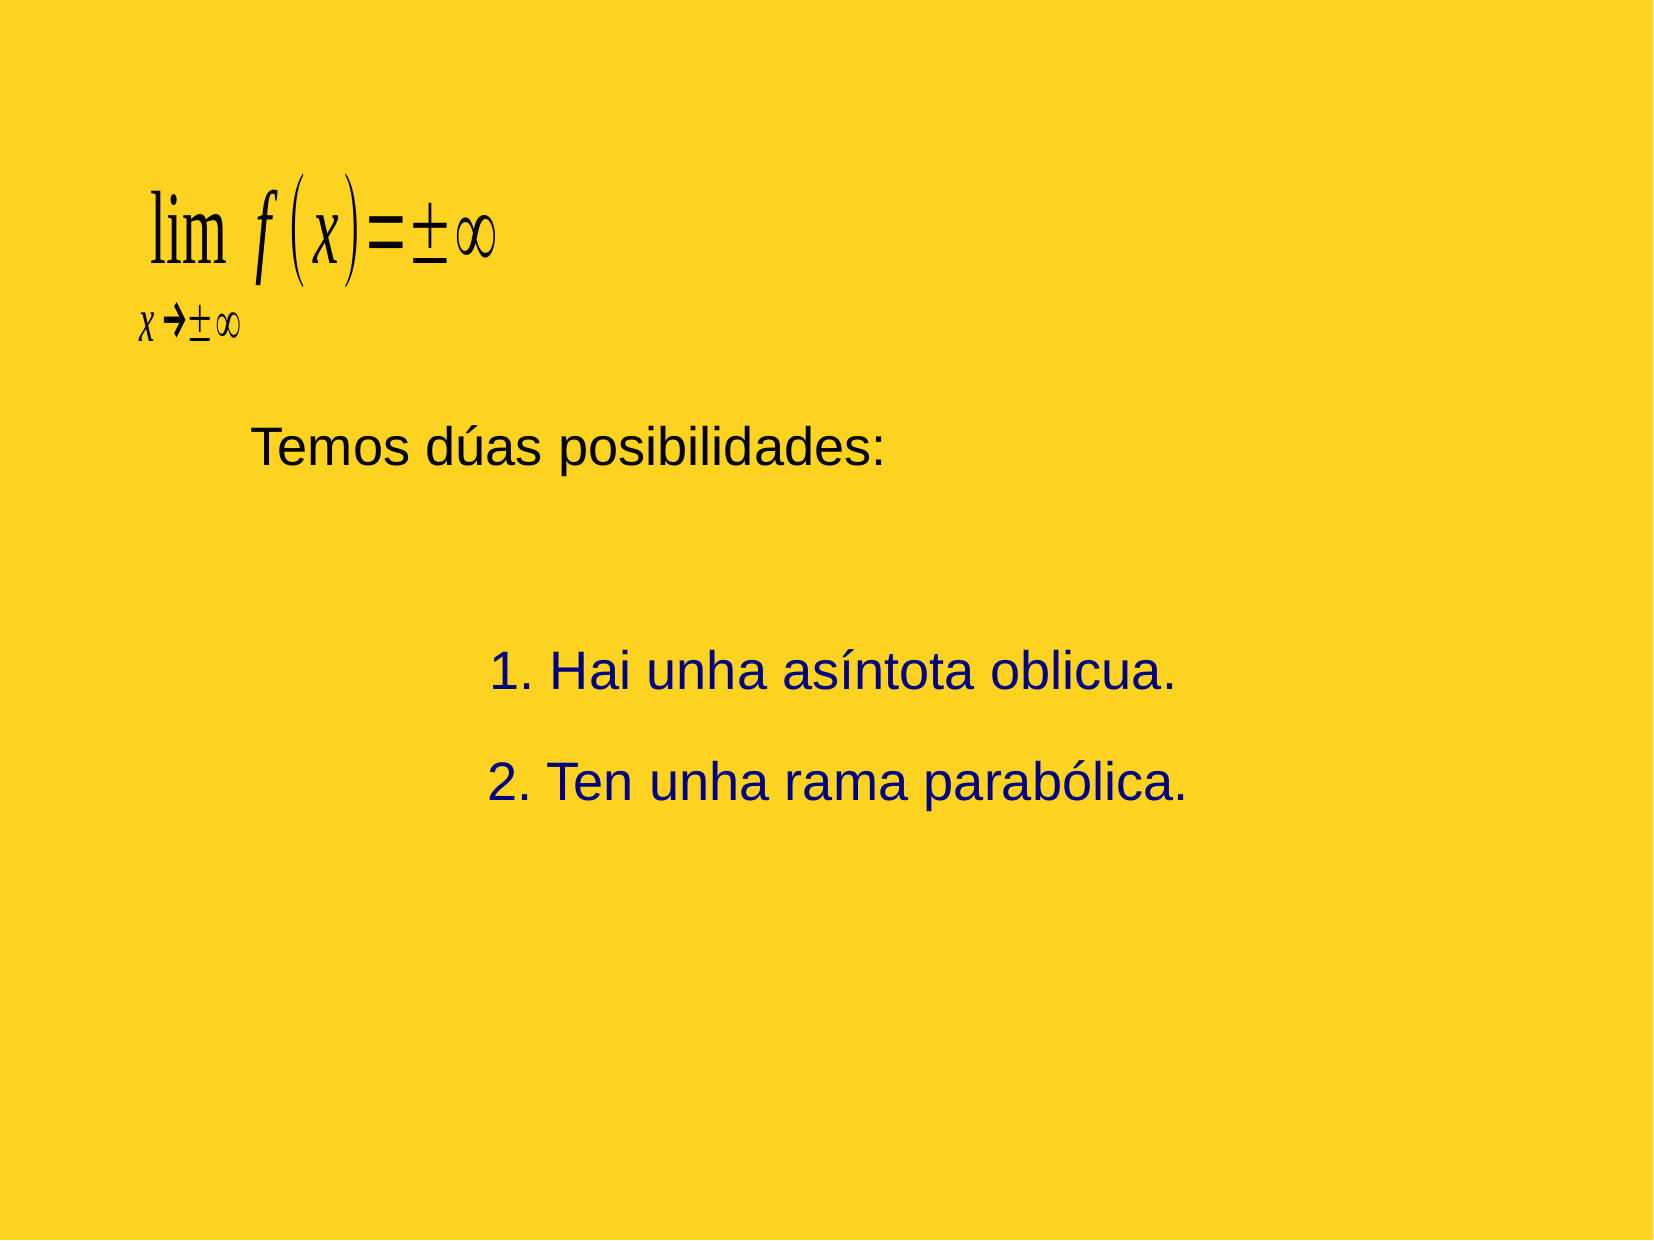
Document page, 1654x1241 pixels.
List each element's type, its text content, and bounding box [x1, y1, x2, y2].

text_box Temos dúas posibilidades: [235, 408, 1323, 485]
text_box 1. Hai unha asíntota oblicua. [475, 633, 1193, 709]
text_box 2. Ten unha rama parabólica. [472, 744, 1205, 820]
chart [125, 165, 513, 355]
